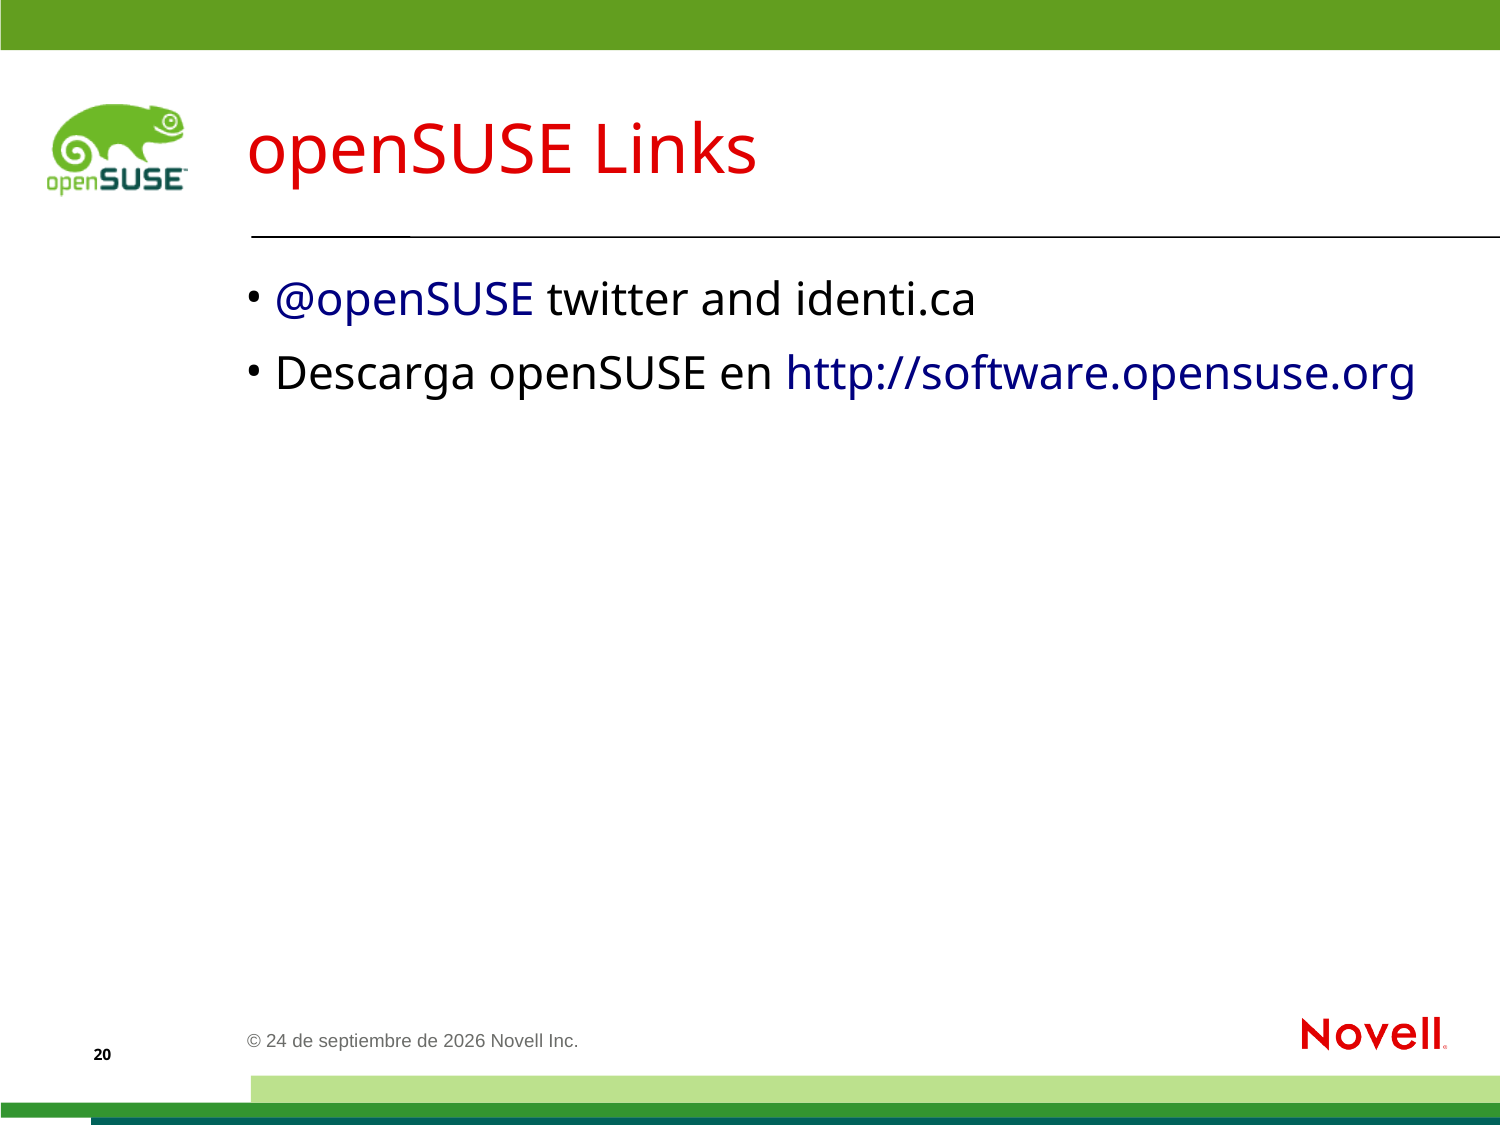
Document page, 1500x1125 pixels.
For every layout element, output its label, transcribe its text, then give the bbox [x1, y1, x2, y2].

title openSUSE Links [246, 68, 1409, 231]
list @openSUSE twitter and identi.ca Descarga openSUSE en http://software.opensuse.org [245, 267, 1458, 1010]
picture [47, 104, 188, 197]
picture [1295, 1011, 1453, 1056]
